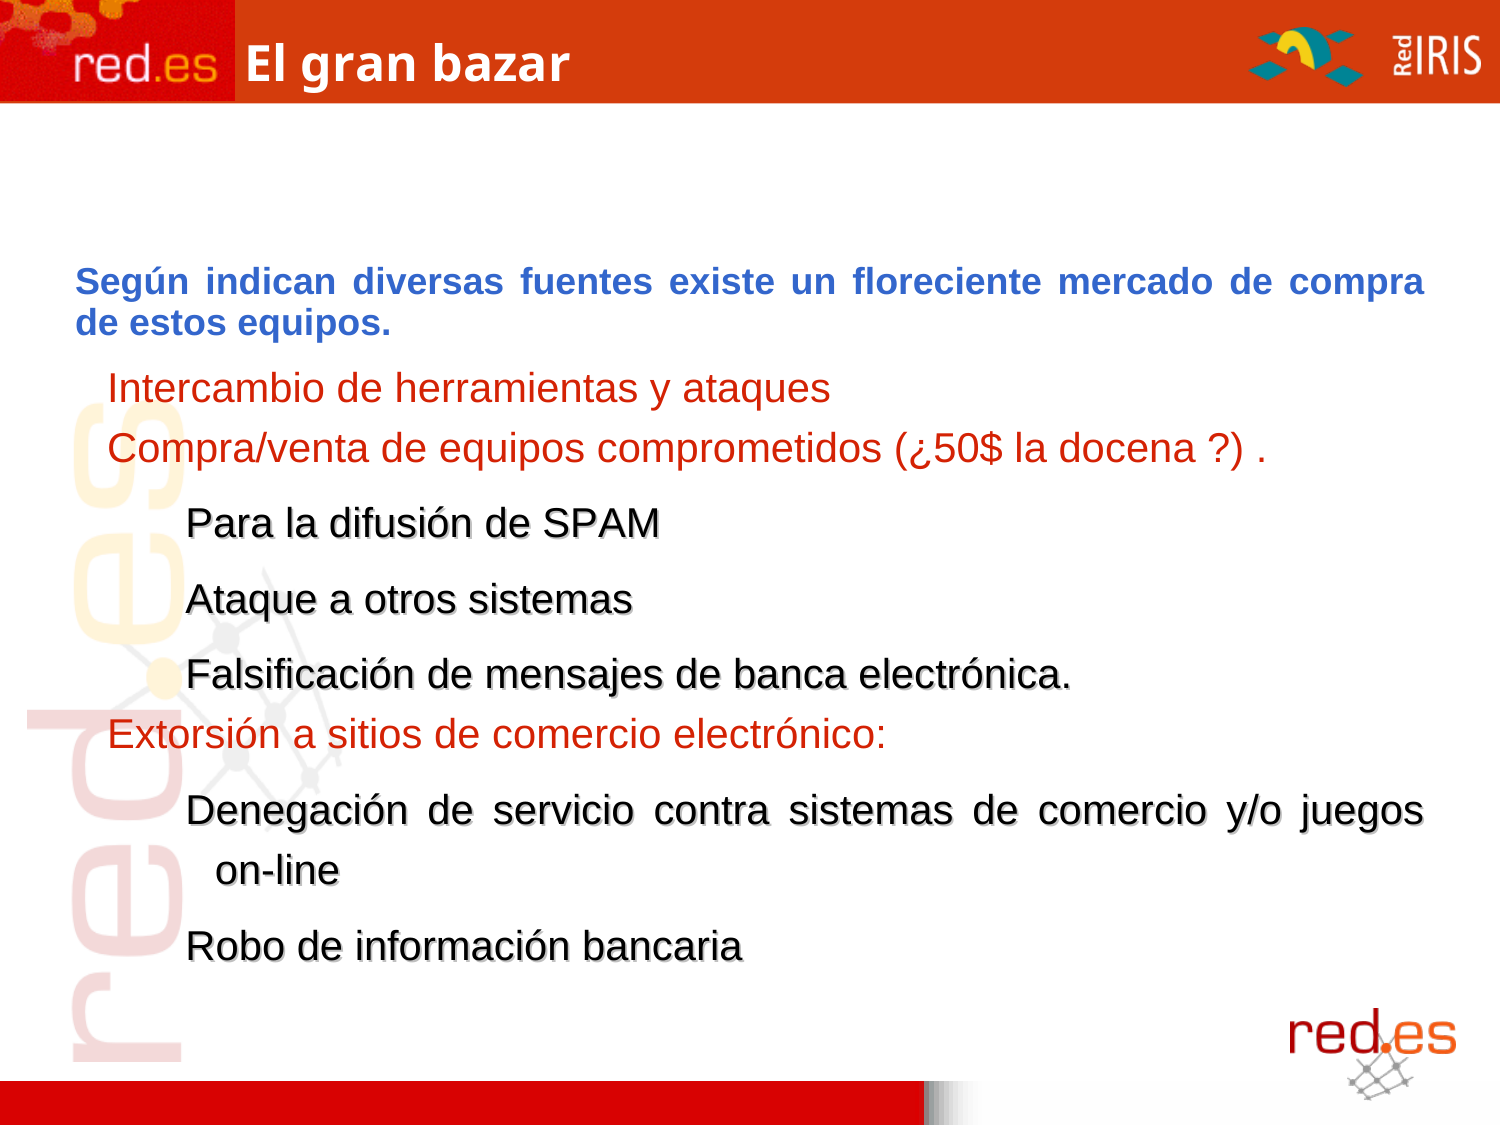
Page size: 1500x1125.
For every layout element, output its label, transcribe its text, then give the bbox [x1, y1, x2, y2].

picture [27, 400, 345, 1062]
picture [0, 0, 235, 101]
picture [1412, 27, 1481, 87]
list Según indican diversas fuentes existe un floreciente mercado de compra de estos equipos. Intercambio de herramientas y ataques Compra/venta de equipos comprometidos (¿50$ la docena ?) . Para la difusión de SPAM Ataque a otros sistemas Falsificación de mensajes de banca electrónica. Extorsión a sitios de comercio electrónico: Denegación de servicio contra sistemas de comercio y/o juegos on-line Robo de información bancaria [75, 262, 1426, 1006]
title El gran bazar [244, 0, 1412, 127]
picture [0, 1008, 1500, 1125]
